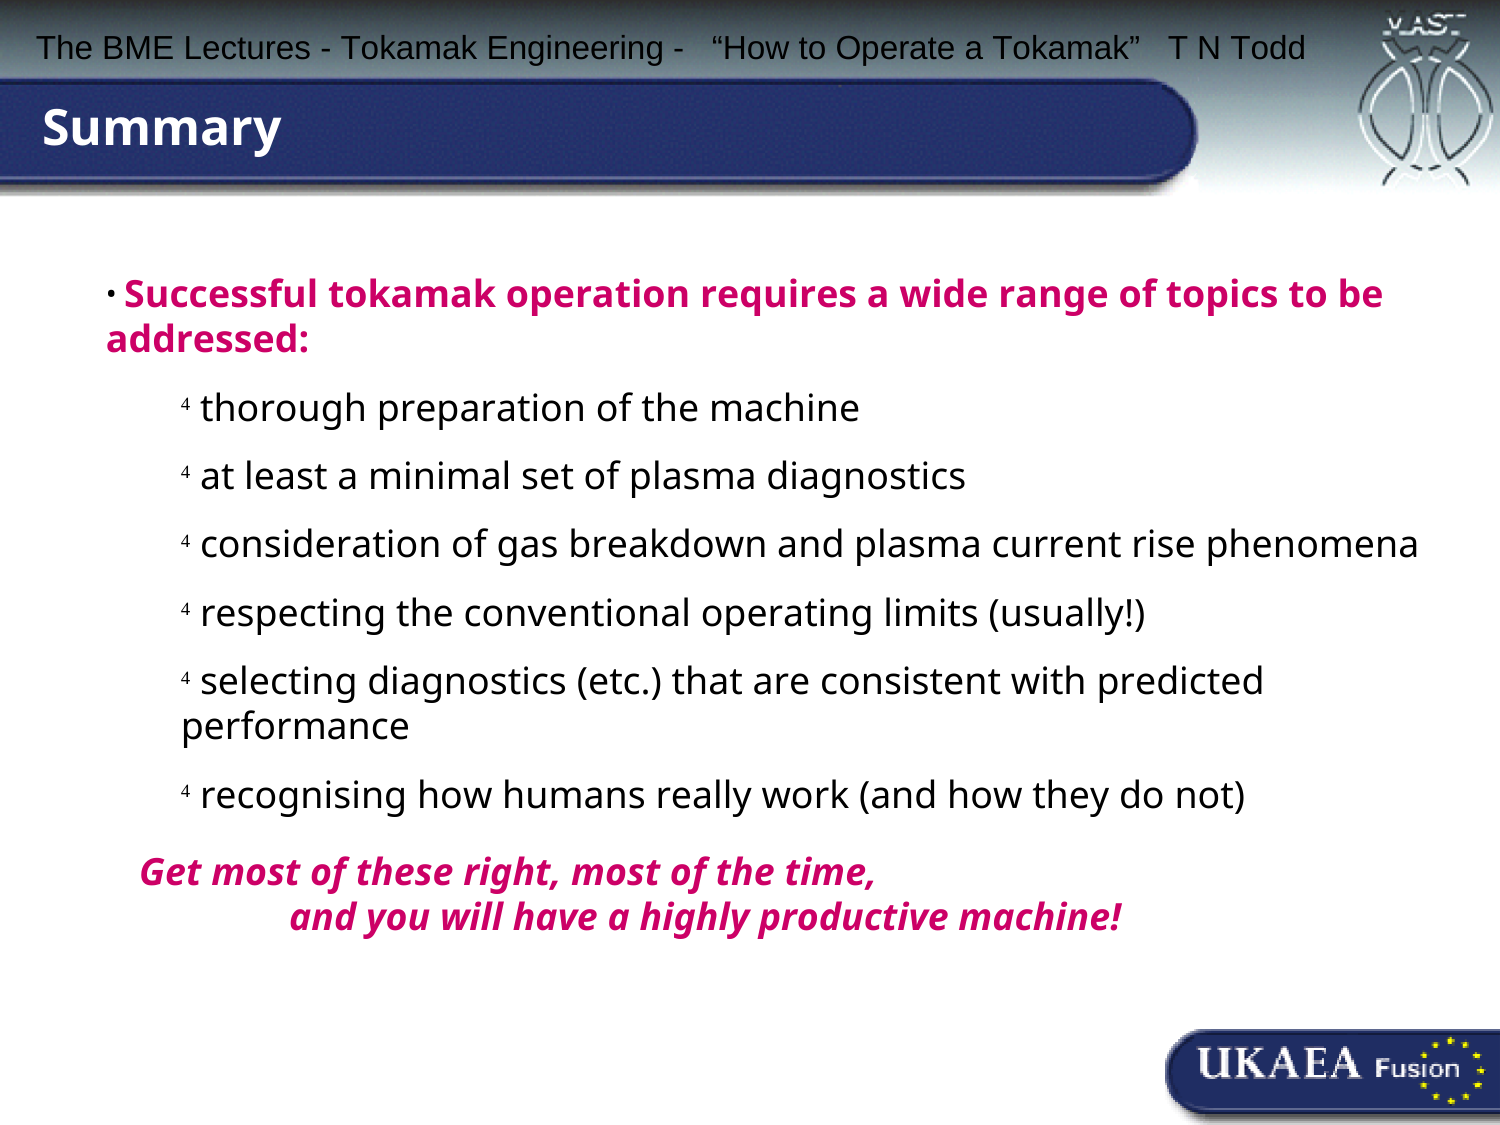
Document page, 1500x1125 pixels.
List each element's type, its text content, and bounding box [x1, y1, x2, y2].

picture [0, 0, 1500, 202]
picture [1165, 1029, 1500, 1125]
text_box Get most of these right, most of the time, and you will have a highly productive machine! [124, 840, 1138, 947]
text_box The BME Lectures - Tokamak Engineering - “How to Operate a Tokamak” T N Todd [0, 18, 1323, 60]
text_box Successful tokamak operation requires a wide range of topics to be addressed: thorough preparation of the machine at least a minimal set of plasma diagnostics consideration of gas breakdown and plasma current rise phenomena respecting the conventional operating limits (usually!) selecting diagnostics (etc.) that are consistent with predicted performance recognising how humans really work (and how they do not) [91, 262, 1500, 824]
text_box Summary [27, 88, 297, 164]
